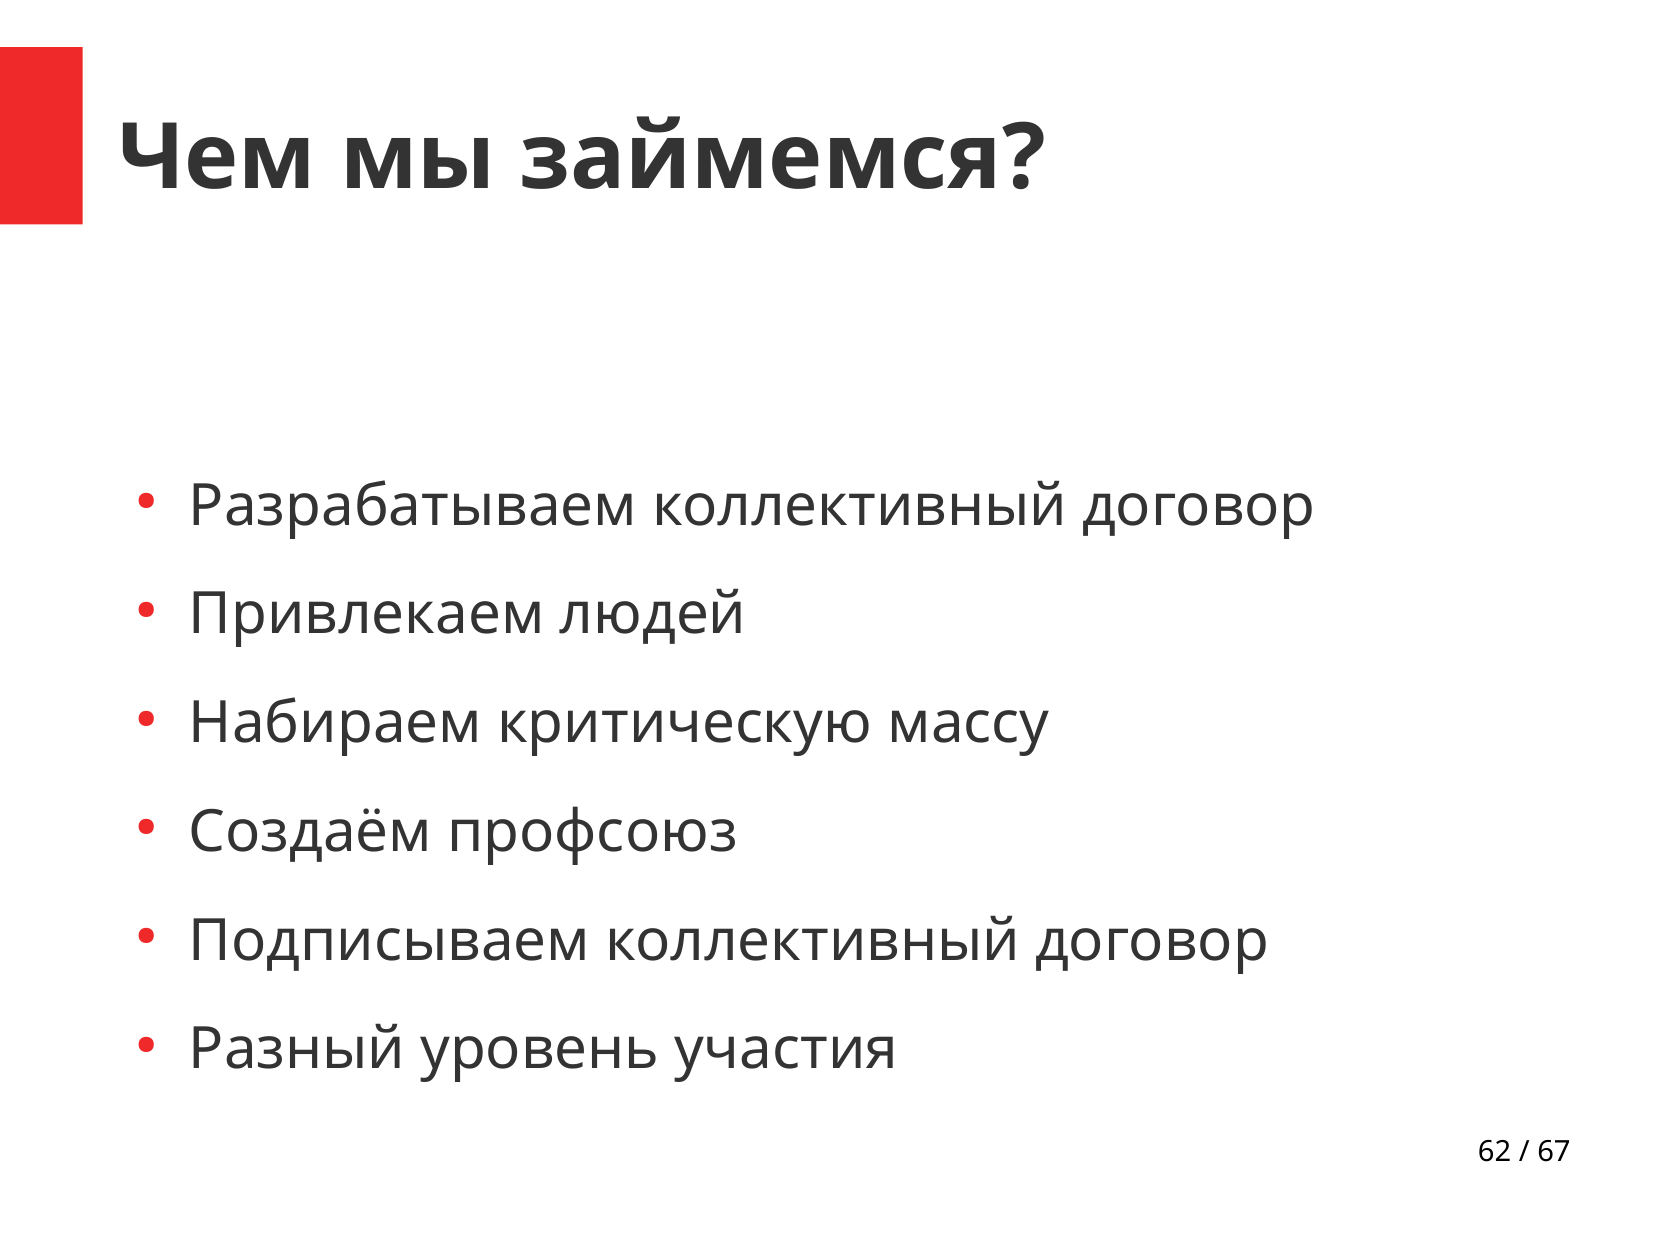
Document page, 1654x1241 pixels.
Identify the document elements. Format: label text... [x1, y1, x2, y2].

list Разрабатываем коллективный договор Привлекаем людей Набираем критическую массу Создаём профсоюз Подписываем коллективный договор Разный уровень участия [118, 354, 1536, 1074]
title Чем мы займемся? [118, 49, 1571, 257]
